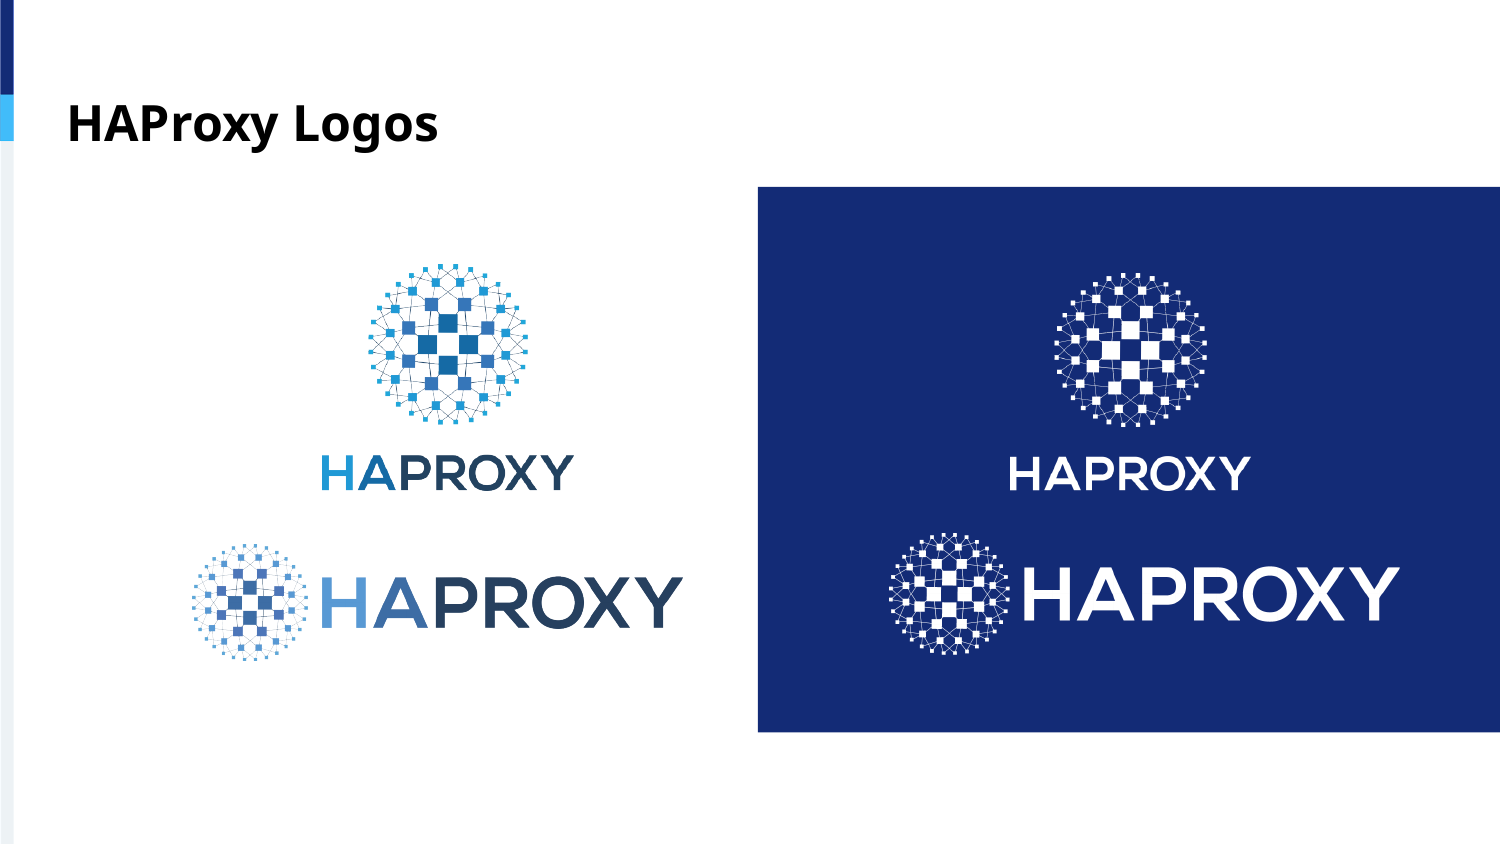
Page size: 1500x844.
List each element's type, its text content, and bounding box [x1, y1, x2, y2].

picture [1010, 273, 1251, 491]
text_box [757, 186, 1500, 733]
picture [889, 533, 1400, 655]
title HAProxy Logos [51, 76, 1449, 171]
picture [0, 0, 1500, 844]
